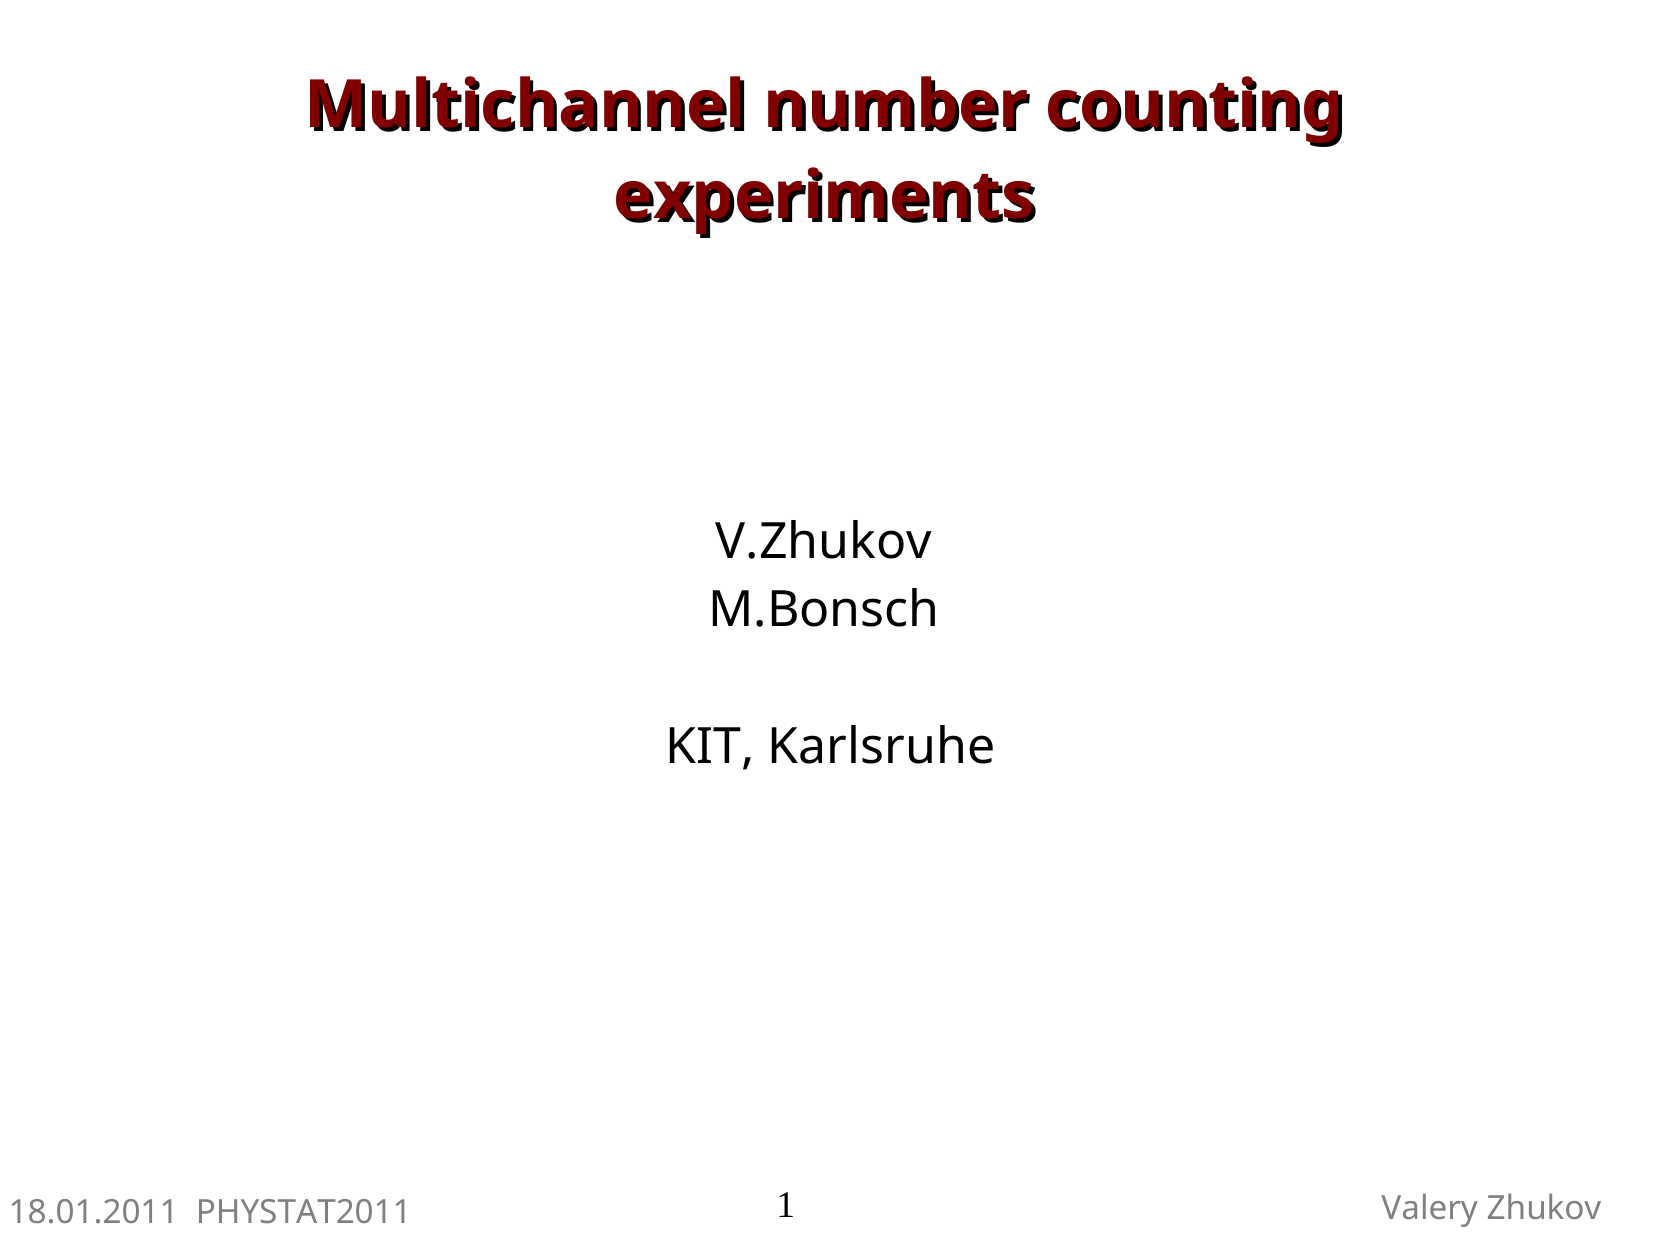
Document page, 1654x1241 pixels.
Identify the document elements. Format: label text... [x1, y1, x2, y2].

text_box V.Zhukov M.Bonsch KIT, Karlsruhe [341, 504, 1307, 764]
title Multichannel number counting experiments [118, 54, 1531, 240]
